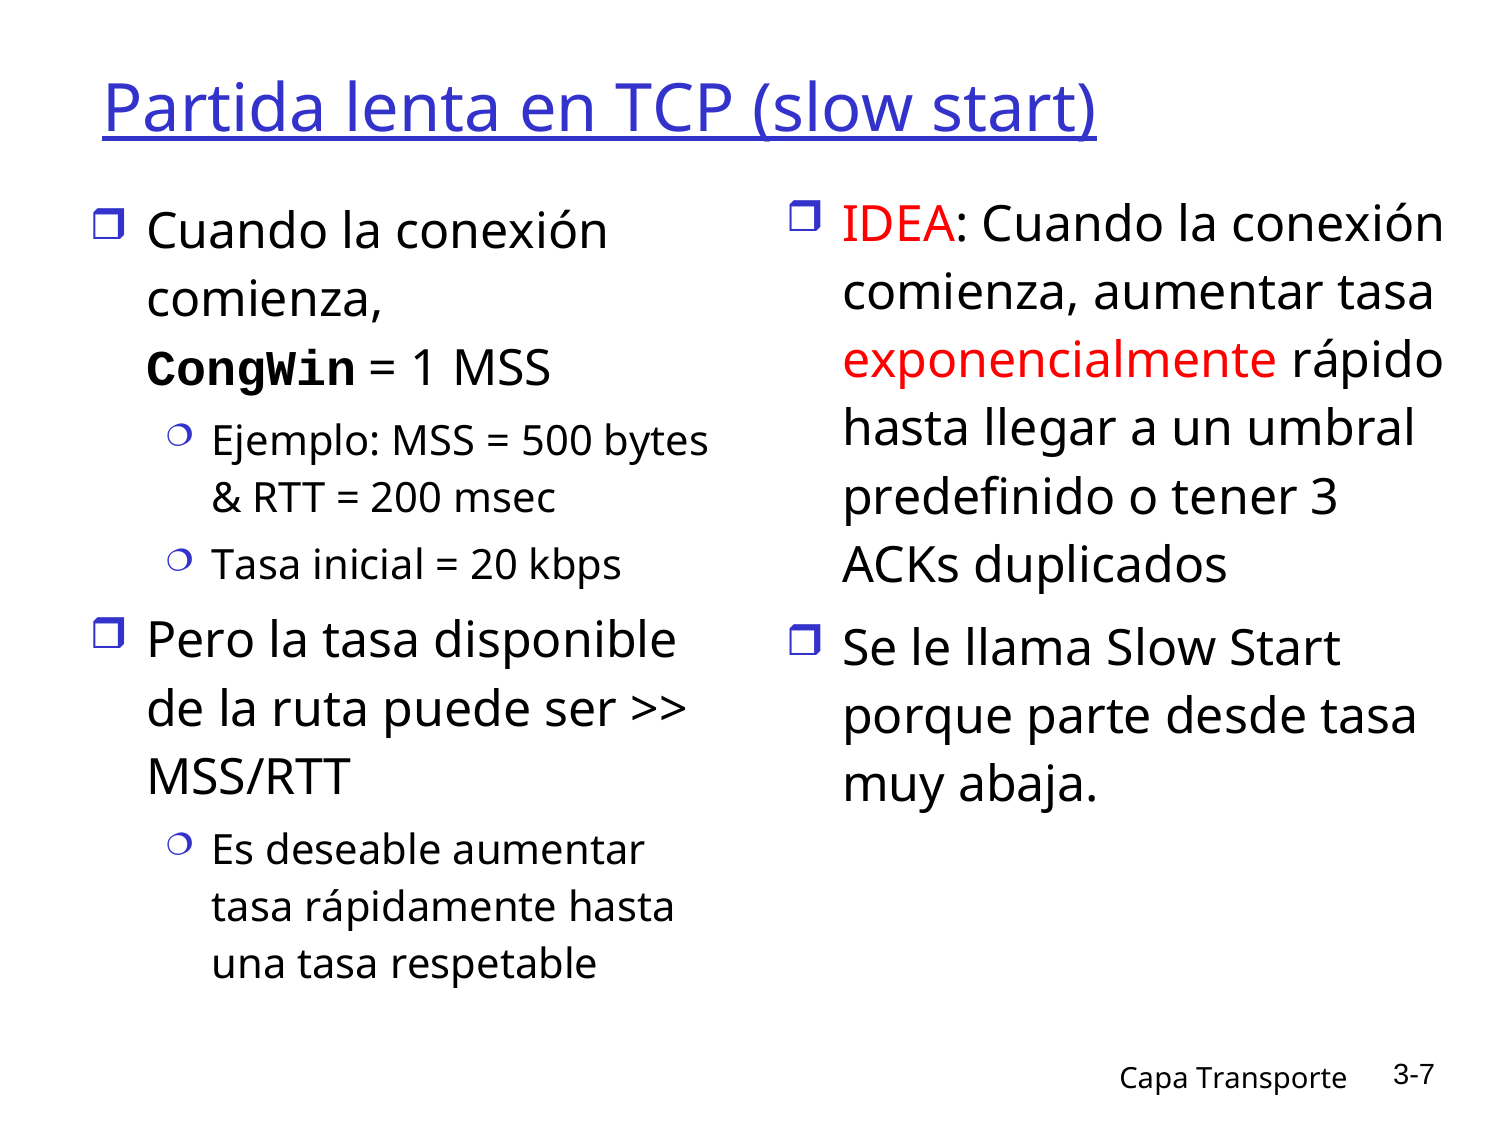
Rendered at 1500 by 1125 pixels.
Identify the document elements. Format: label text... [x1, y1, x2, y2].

list IDEA: Cuando la conexión comienza, aumentar tasa exponencialmente rápido hasta llegar a un umbral predefinido o tener 3 ACKs duplicados Se le llama Slow Start porque parte desde tasa muy abaja. [785, 187, 1464, 1013]
list Cuando la conexión comienza, CongWin = 1 MSS Ejemplo: MSS = 500 bytes & RTT = 200 msec Tasa inicial = 20 kbps Pero la tasa disponible de la ruta puede ser >> MSS/RTT Es deseable aumentar tasa rápidamente hasta una tasa respetable [75, 187, 753, 1013]
title Partida lenta en TCP (slow start) [87, 23, 1463, 188]
